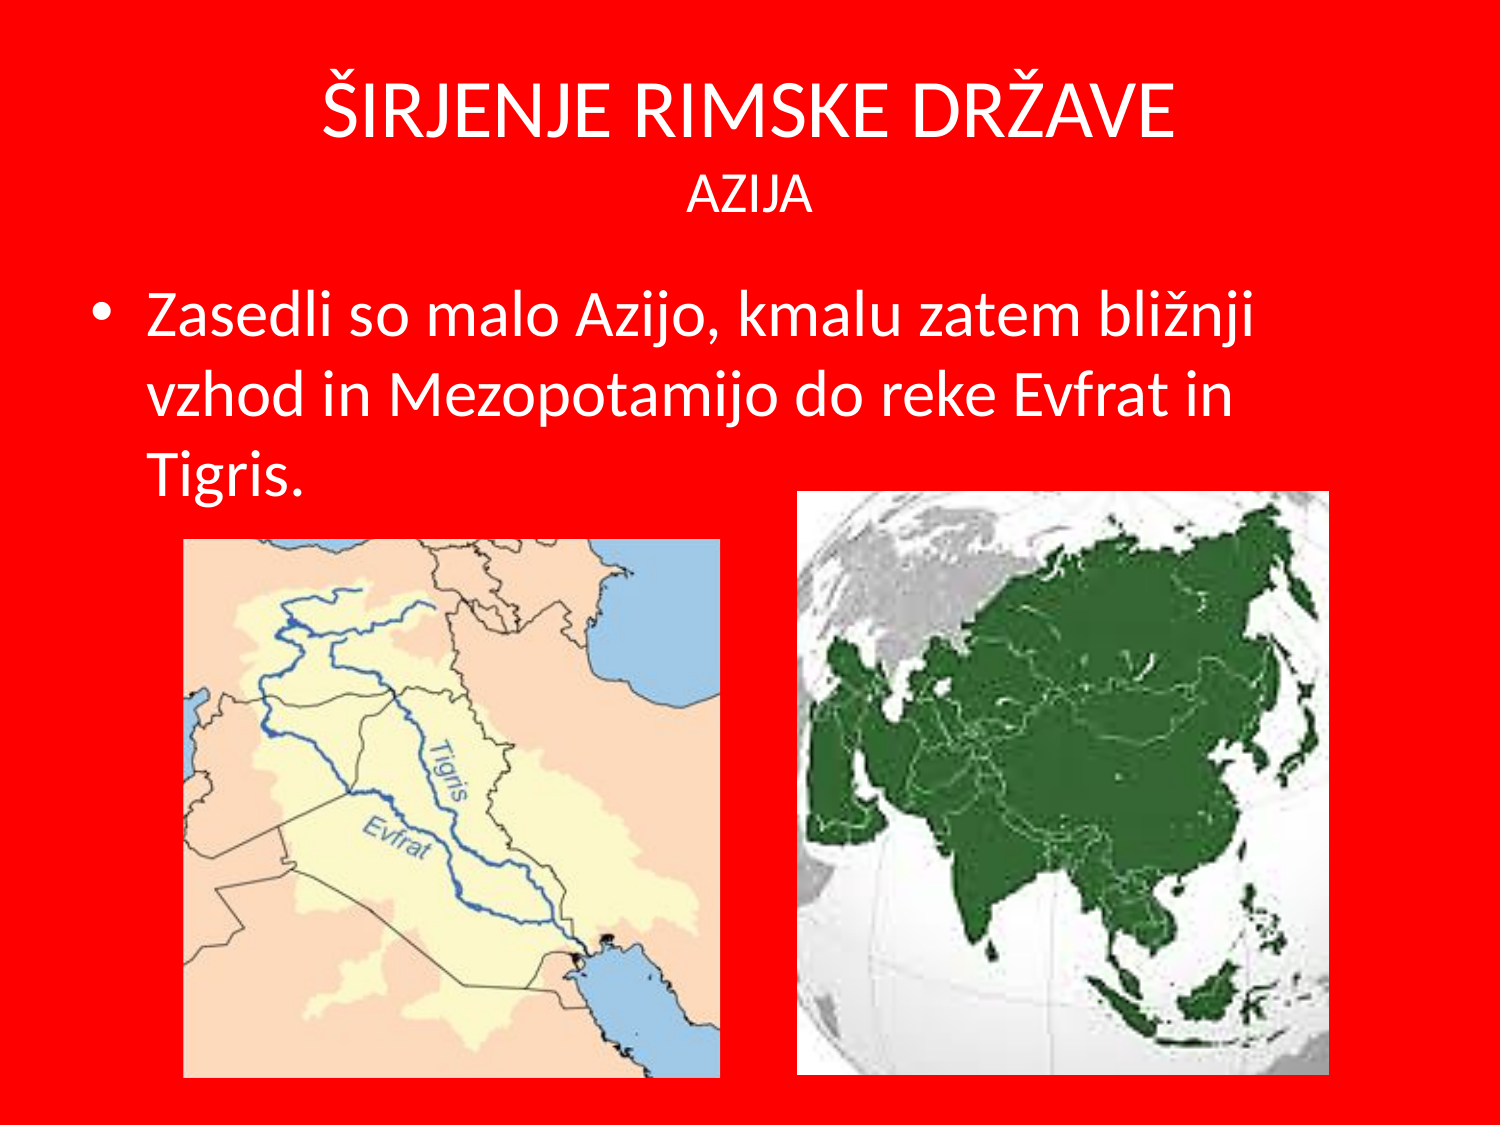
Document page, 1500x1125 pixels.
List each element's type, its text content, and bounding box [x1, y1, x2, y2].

title ŠIRJENJE RIMSKE DRŽAVE AZIJA [75, 45, 1425, 233]
picture [797, 491, 1329, 1075]
list Zasedli so malo Azijo, kmalu zatem bližnji vzhod in Mezopotamijo do reke Evfrat in Tigris. [75, 262, 1425, 1005]
picture [183, 539, 721, 1078]
